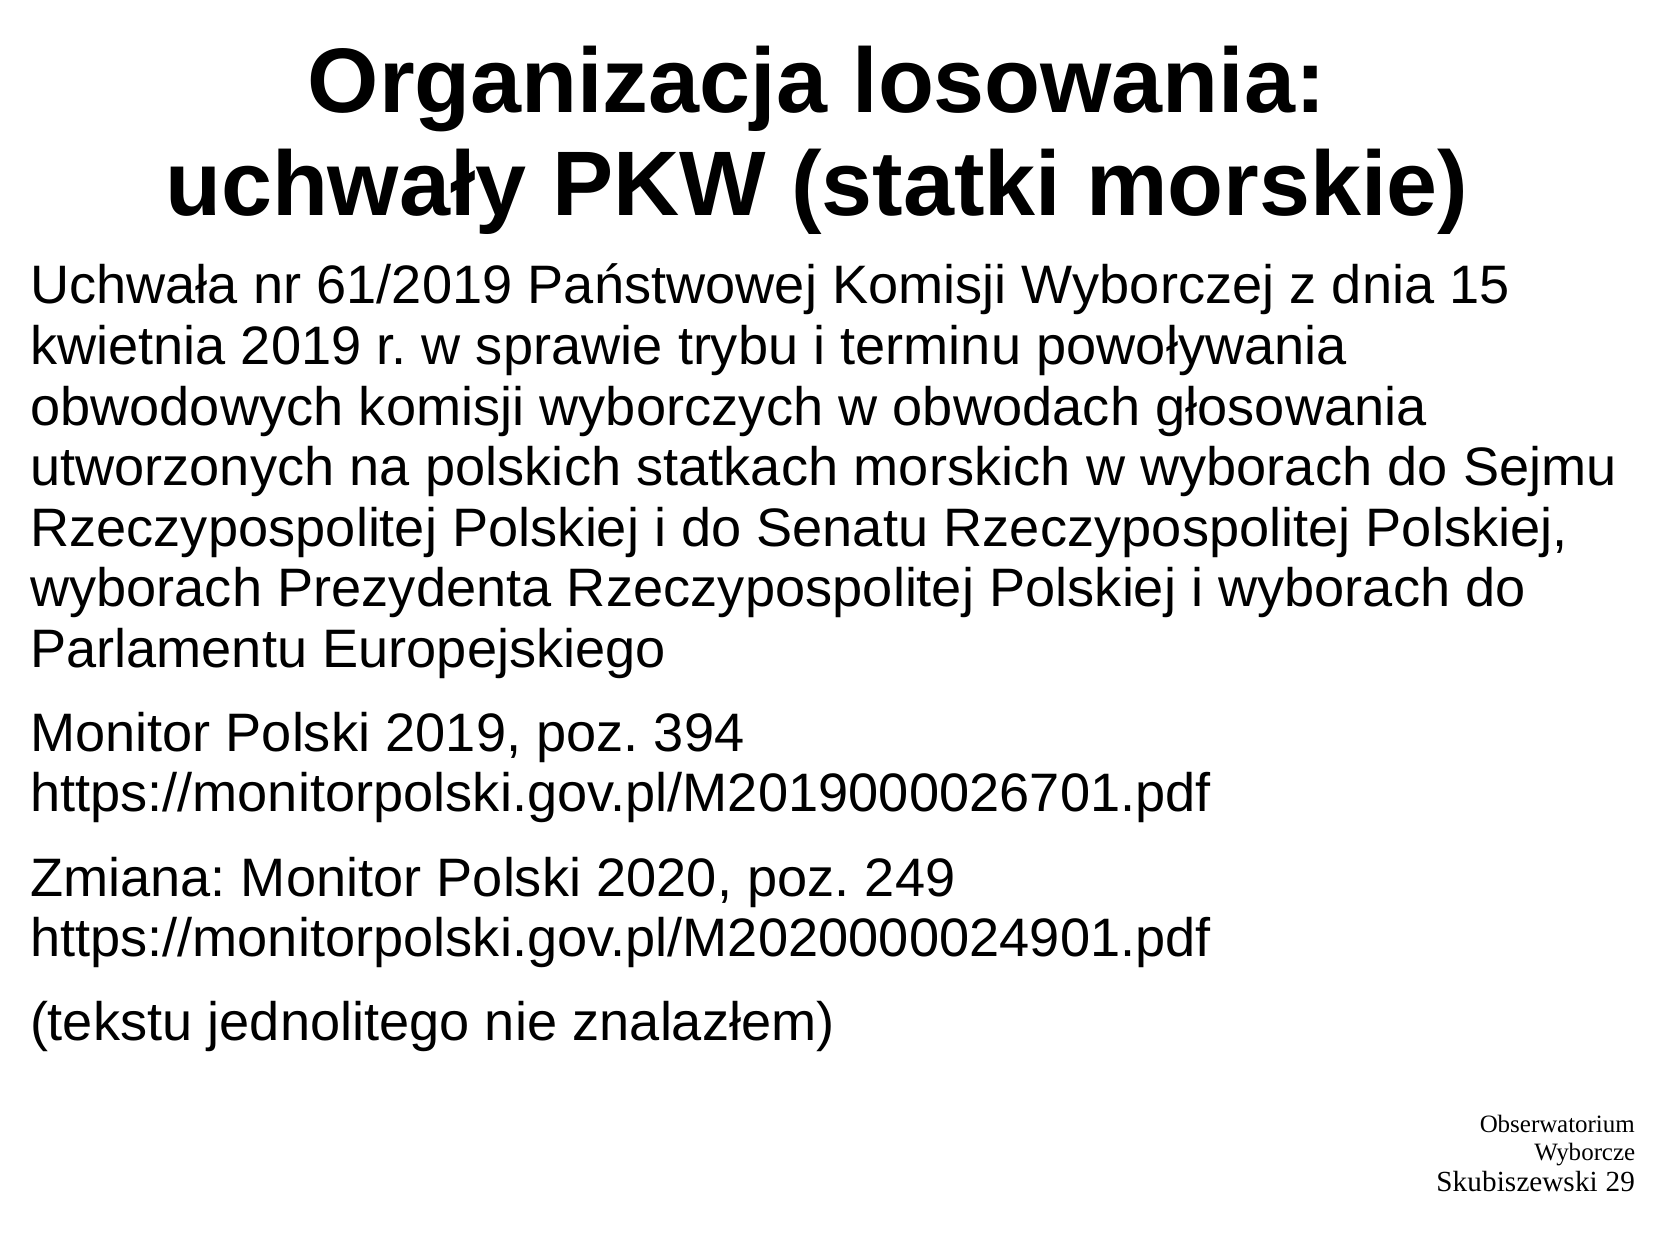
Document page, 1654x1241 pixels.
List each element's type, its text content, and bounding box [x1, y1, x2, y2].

title Organizacja losowania: uchwały PKW (statki morskie) [0, 30, 1636, 236]
list Uchwała nr 61/2019 Państwowej Komisji Wyborczej z dnia 15 kwietnia 2019 r. w sprawie trybu i terminu powoływania obwodowych komisji wyborczych w obwodach głosowania utworzonych na polskich statkach morskich w wyborach do Sejmu Rzeczypospolitej Polskiej i do Senatu Rzeczypospolitej Polskiej, wyborach Prezydenta Rzeczypospolitej Polskiej i wyborach do Parlamentu Europejskiego Monitor Polski 2019, poz. 394 https://monitorpolski.gov.pl/M2019000026701.pdf Zmiana: Monitor Polski 2020, poz. 249https://monitorpolski.gov.pl/M2020000024901.pdf (tekstu jednolitego nie znalazłem) [30, 255, 1621, 1216]
